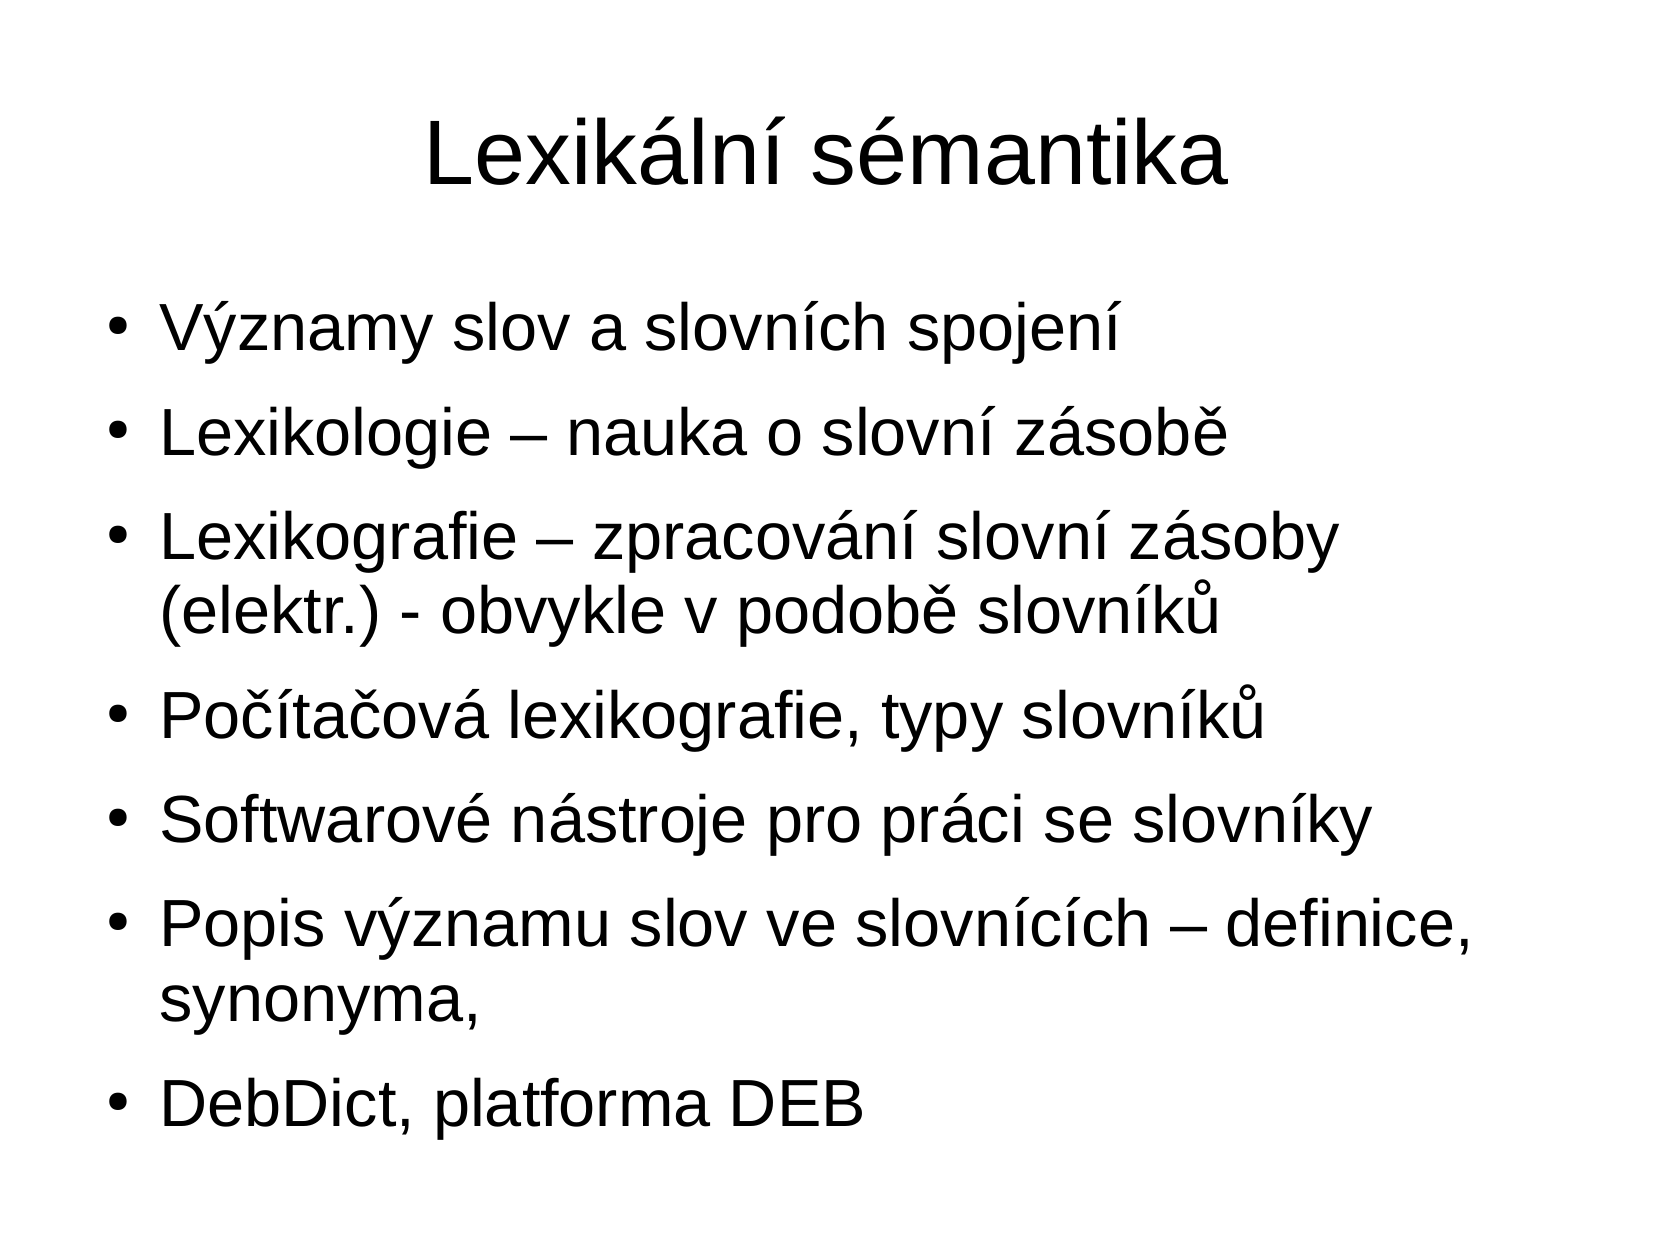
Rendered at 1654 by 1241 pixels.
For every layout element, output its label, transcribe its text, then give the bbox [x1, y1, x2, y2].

list Významy slov a slovních spojení Lexikologie – nauka o slovní zásobě Lexikografie – zpracování slovní zásoby (elektr.) - obvykle v podobě slovníků Počítačová lexikografie, typy slovníků Softwarové nástroje pro práci se slovníky Popis významu slov ve slovnících – definice, synonyma, DebDict, platforma DEB [88, 290, 1579, 1152]
title Lexikální sémantika [82, 49, 1571, 257]
